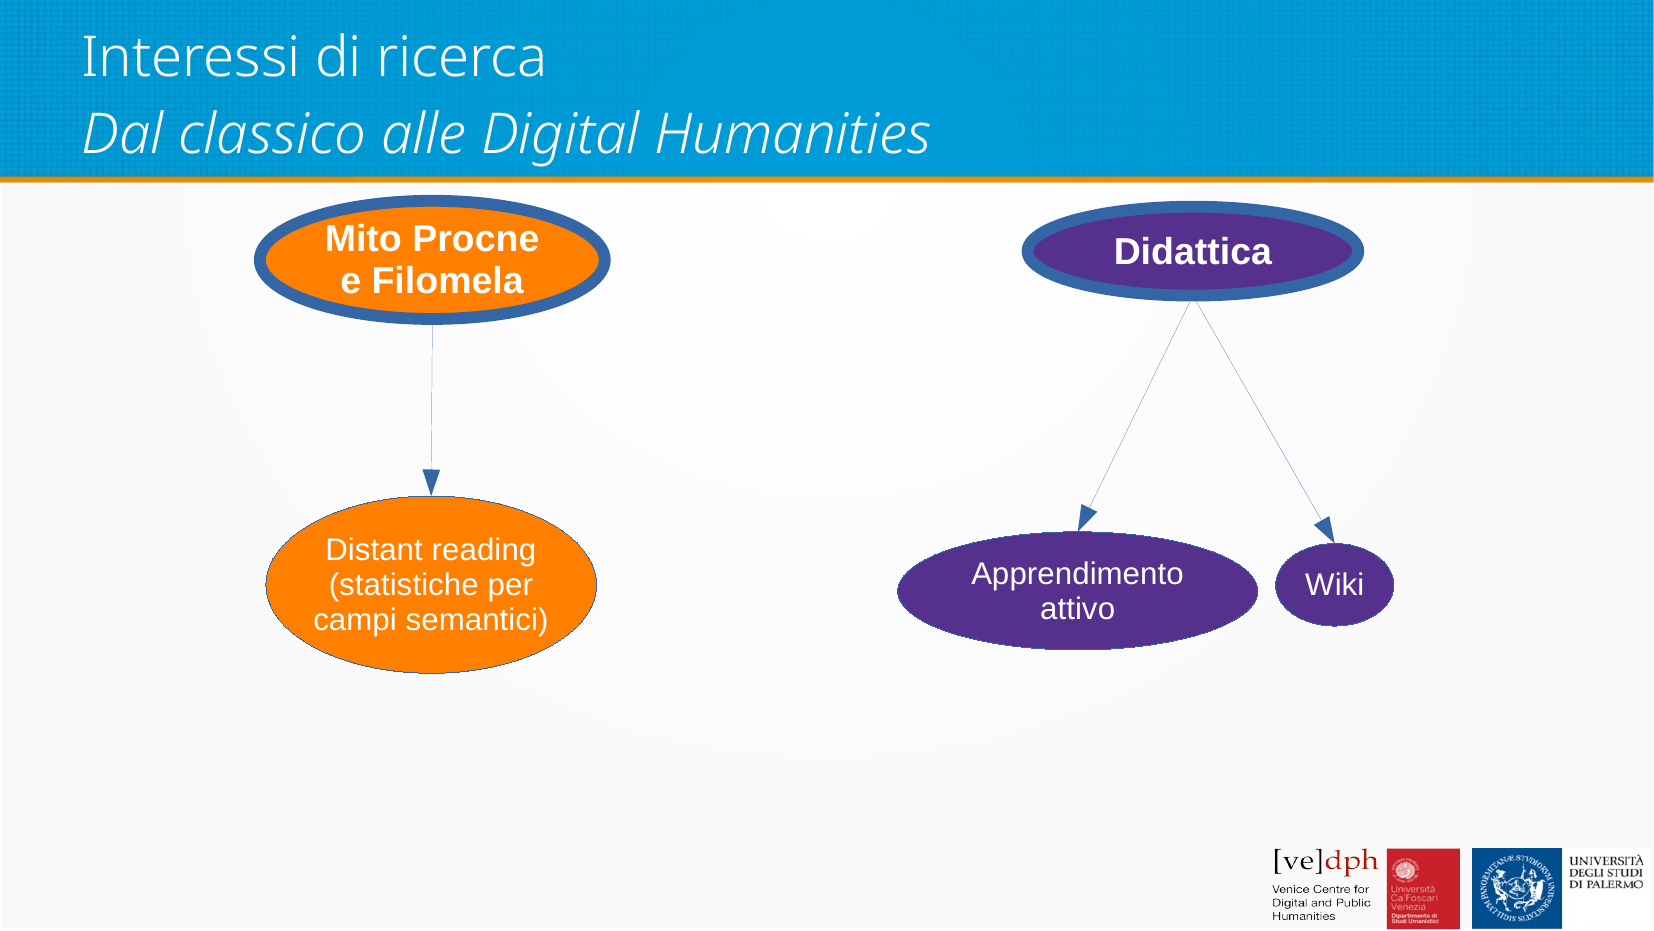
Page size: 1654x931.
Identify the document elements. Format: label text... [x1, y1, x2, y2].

text_box Wiki [1275, 543, 1394, 627]
picture [0, 175, 1654, 931]
text_box Mito Procne e Filomela [259, 200, 605, 319]
text_box Distant reading (statistiche per campi semantici) [265, 496, 597, 674]
text_box Didattica [1027, 206, 1359, 296]
text_box Apprendimento attivo [897, 531, 1258, 650]
title Interessi di ricerca Dal classico alle Digital Humanities [81, 14, 1630, 171]
